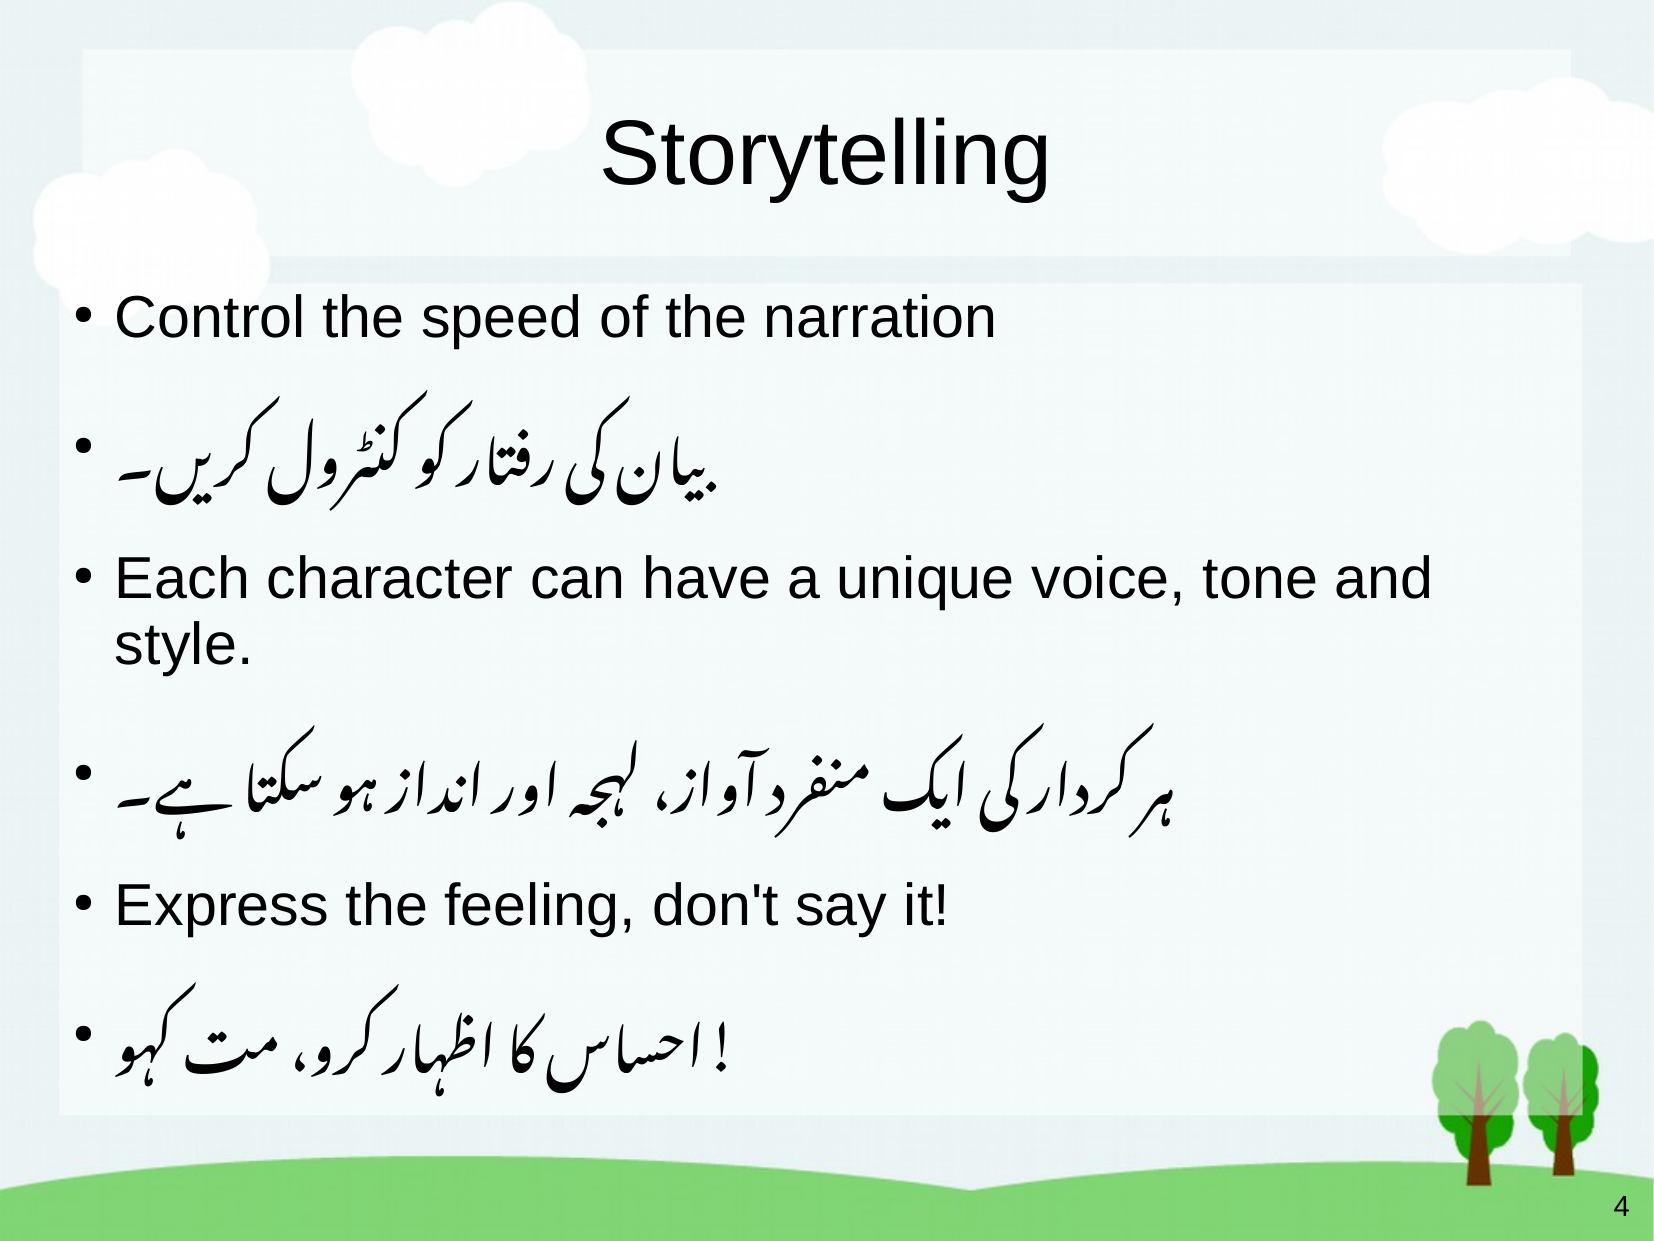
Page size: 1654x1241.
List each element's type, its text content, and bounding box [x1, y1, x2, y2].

title Storytelling [82, 49, 1571, 257]
list Control the speed of the narration بیان کی رفتار کو کنٹرول کریں۔ Each character can have a unique voice, tone and style. ہر کردار کی ایک منفرد آواز، لہجہ اور انداز ہو سکتا ہے۔ Express the feeling, don't say it! احساس کا اظہار کرو، مت کہو! [59, 283, 1583, 1116]
picture [0, 0, 1654, 1241]
